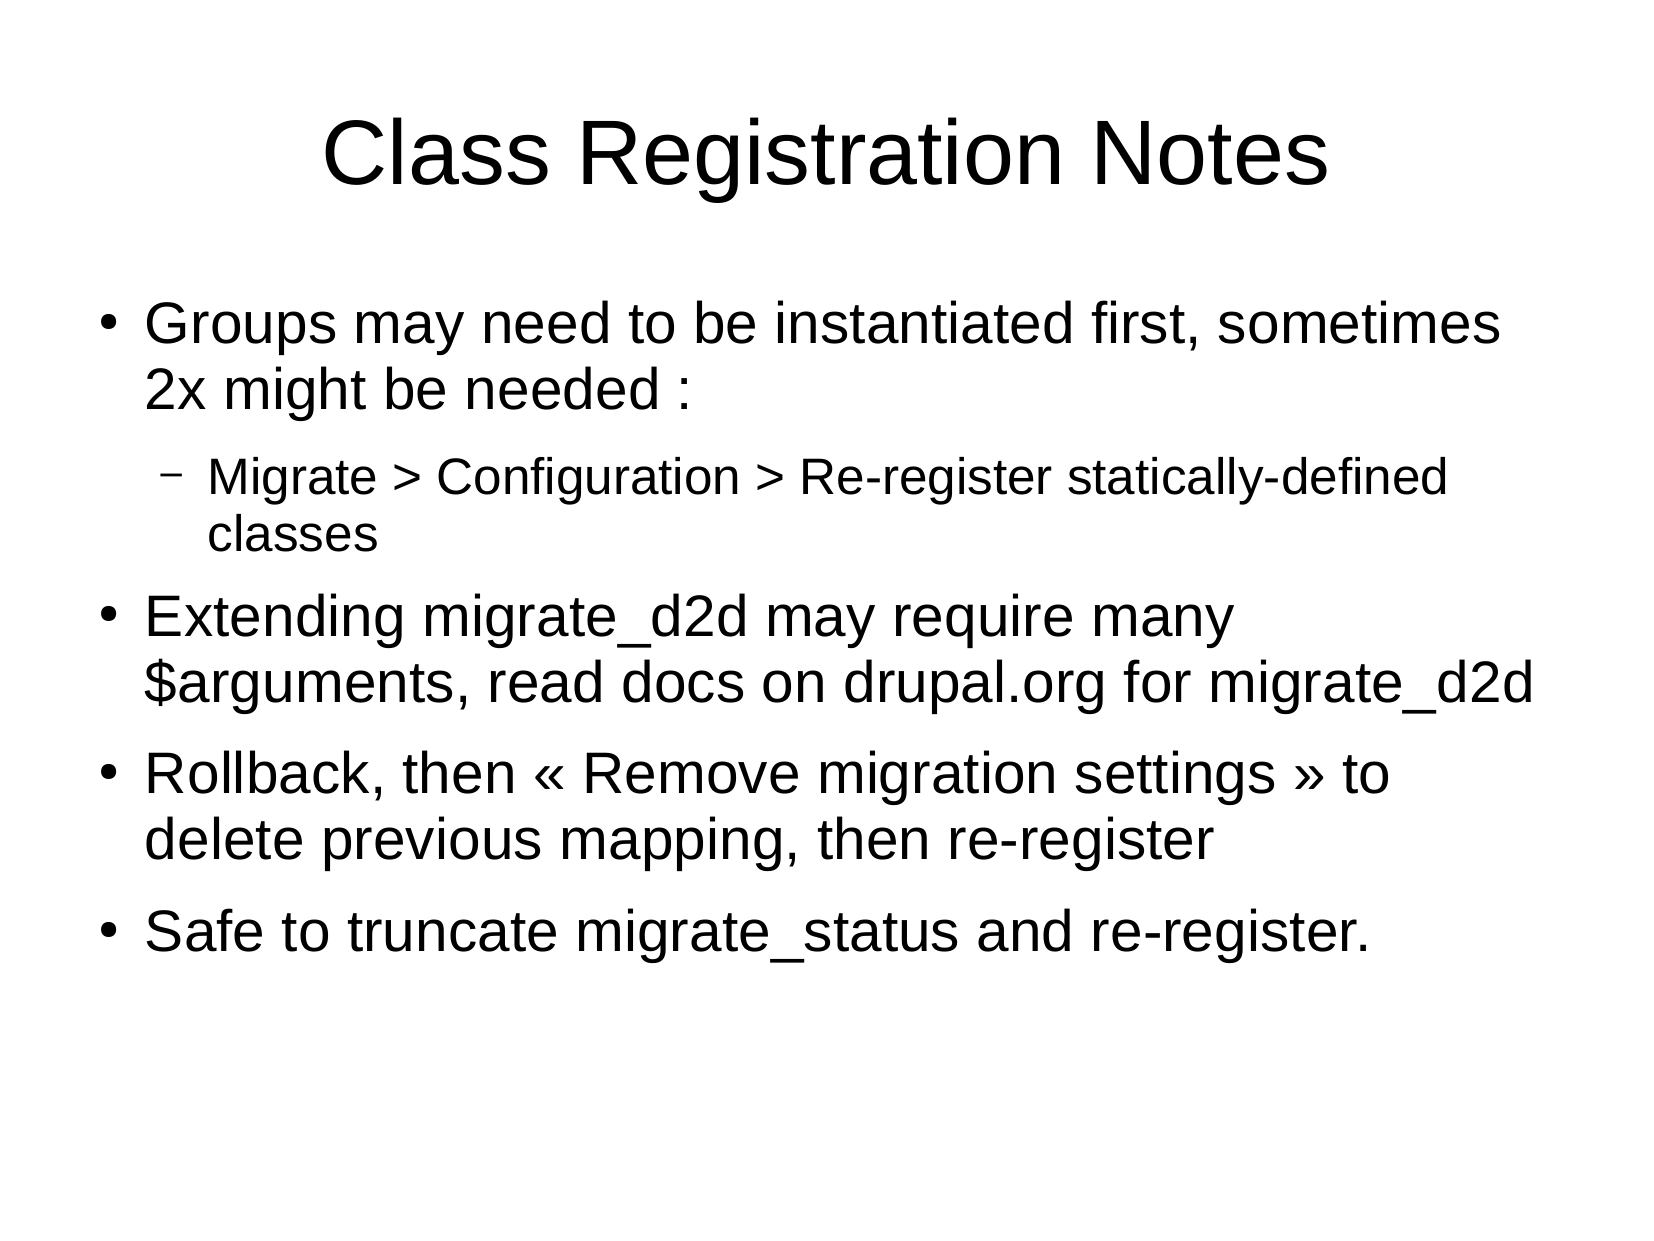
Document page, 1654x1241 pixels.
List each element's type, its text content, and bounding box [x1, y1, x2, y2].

list Groups may need to be instantiated first, sometimes 2x might be needed : Migrate > Configuration > Re-register statically-defined classes Extending migrate_d2d may require many $arguments, read docs on drupal.org for migrate_d2d Rollback, then « Remove migration settings » to delete previous mapping, then re-register Safe to truncate migrate_status and re-register. [82, 290, 1538, 1010]
title Class Registration Notes [82, 49, 1571, 257]
